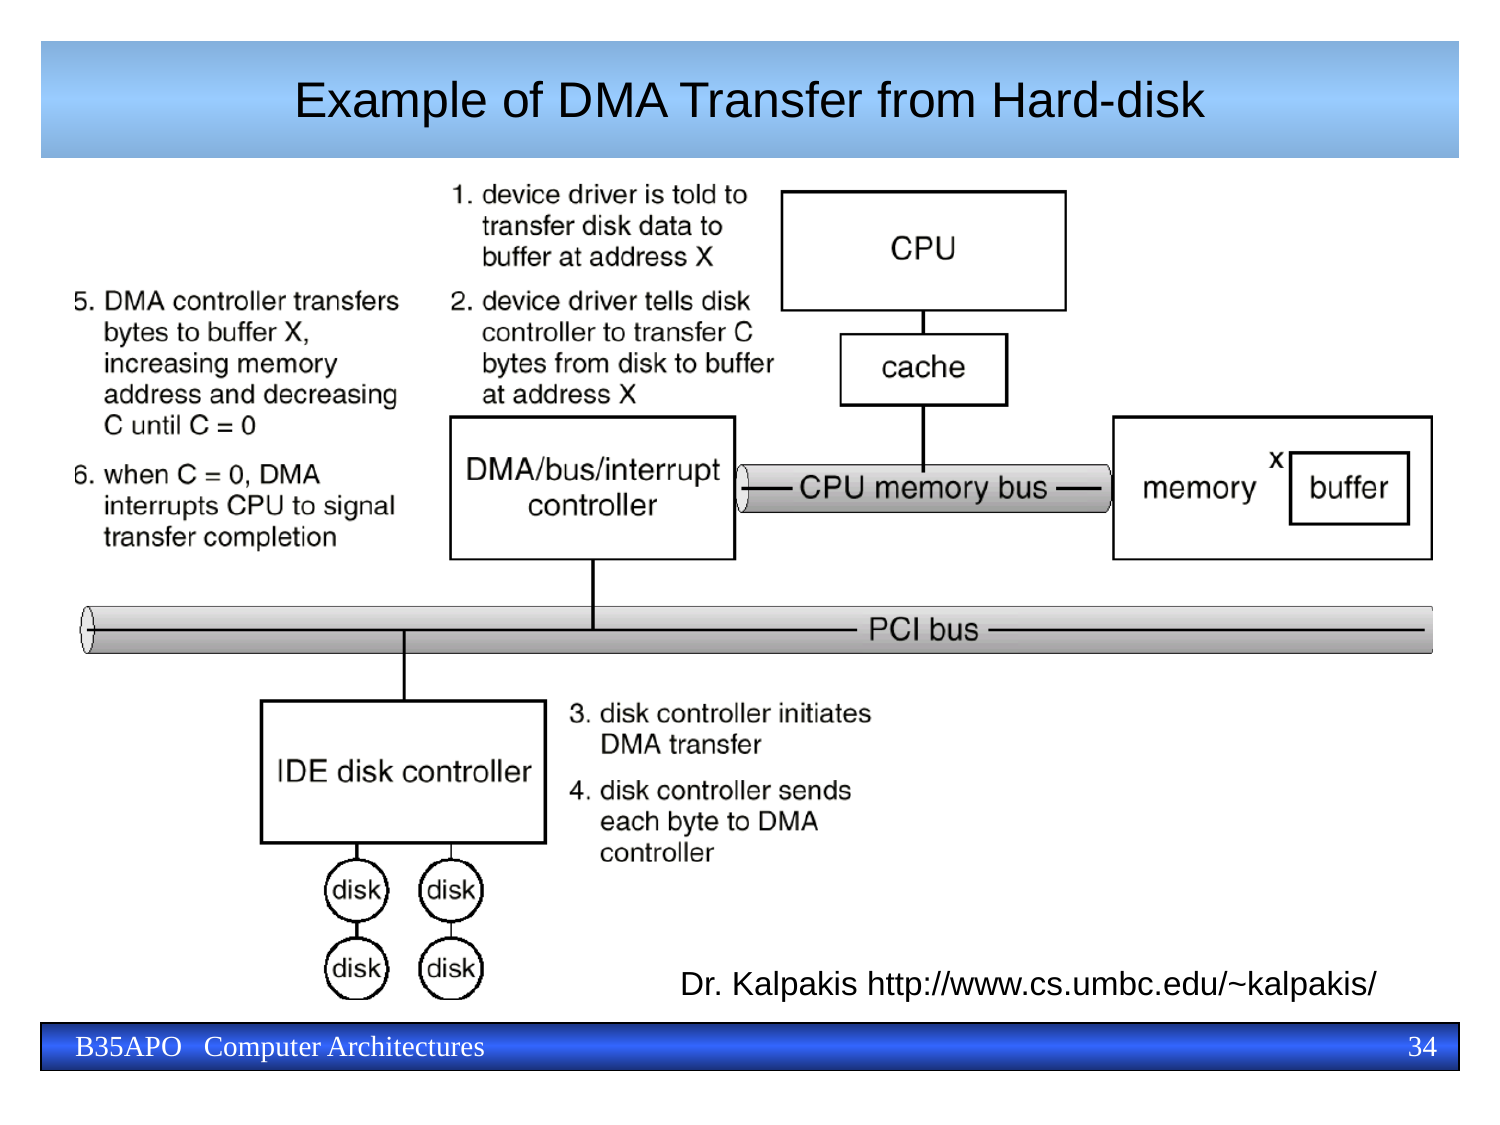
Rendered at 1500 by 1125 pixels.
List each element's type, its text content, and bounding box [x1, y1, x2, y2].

title Example of DMA Transfer from Hard-disk [41, 41, 1459, 158]
text_box Dr. Kalpakis http://www.cs.umbc.edu/~kalpakis/ [662, 954, 1450, 1013]
picture [75, 178, 1433, 1000]
